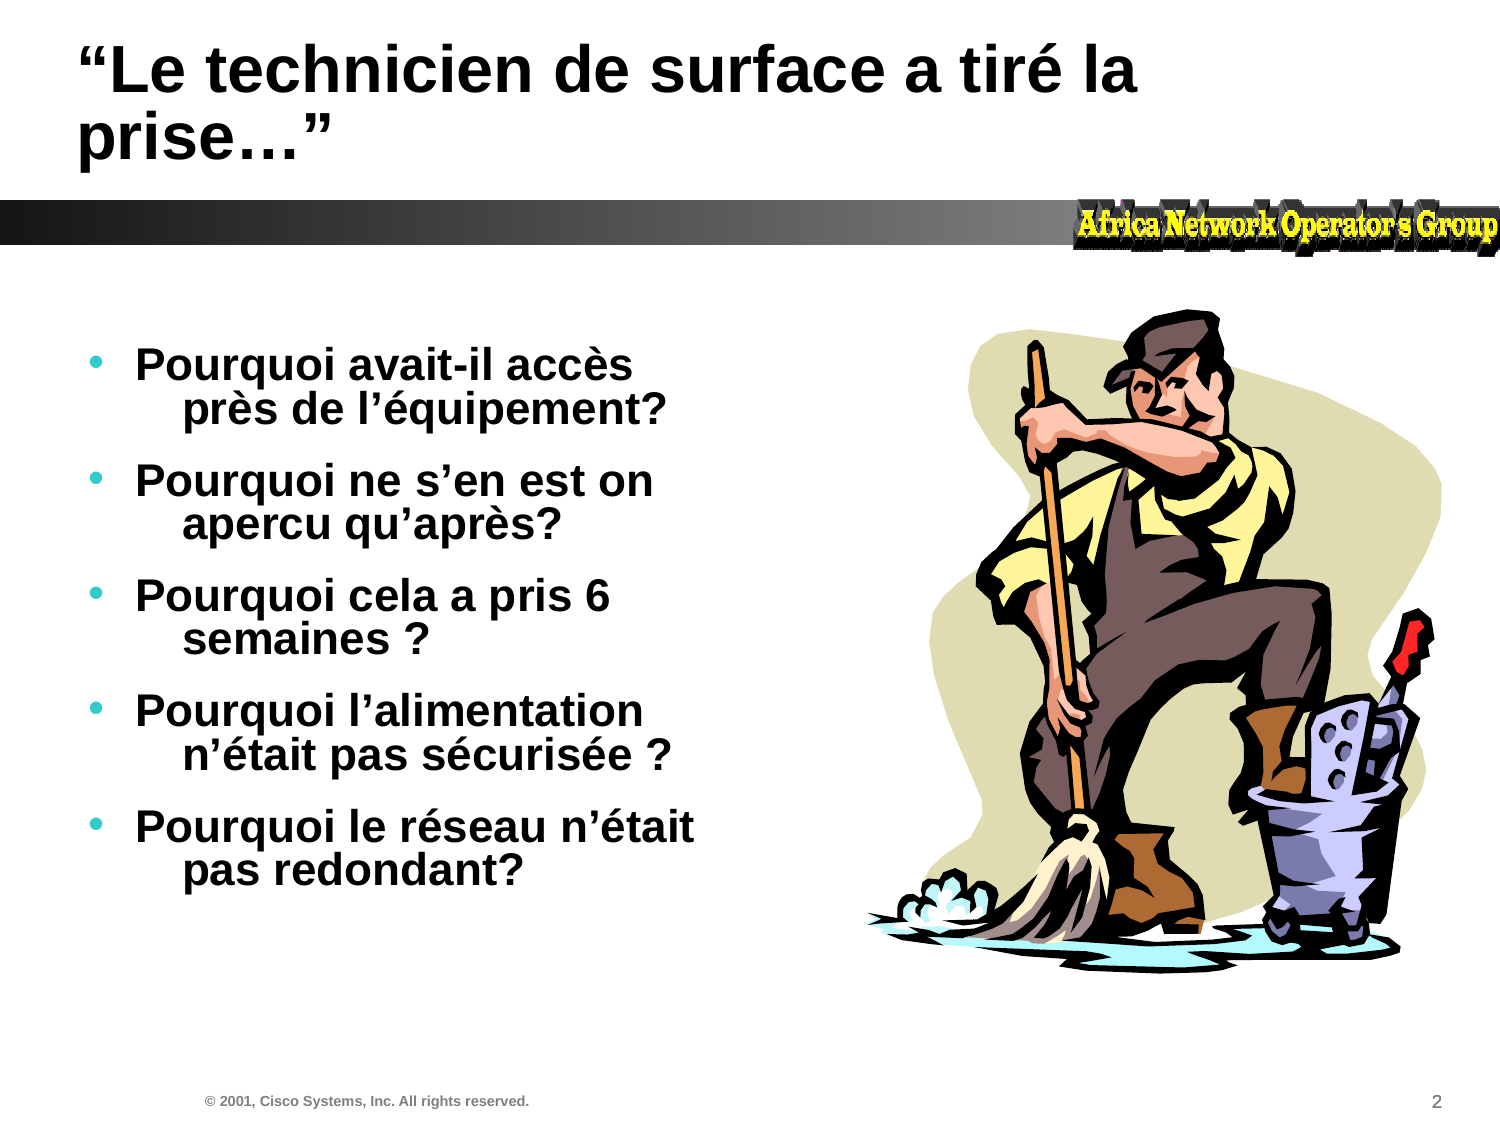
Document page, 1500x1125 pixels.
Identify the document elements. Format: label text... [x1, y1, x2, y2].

list Pourquoi avait-il accès près de l’équipement? Pourquoi ne s’en est on apercu qu’après? Pourquoi cela a pris 6 semaines ? Pourquoi l’alimentation n’était pas sécurisée ? Pourquoi le réseau n’était pas redondant? [60, 345, 937, 932]
title “Le technicien de surface a tiré la prise…” [47, 41, 1441, 180]
picture [864, 304, 1448, 980]
